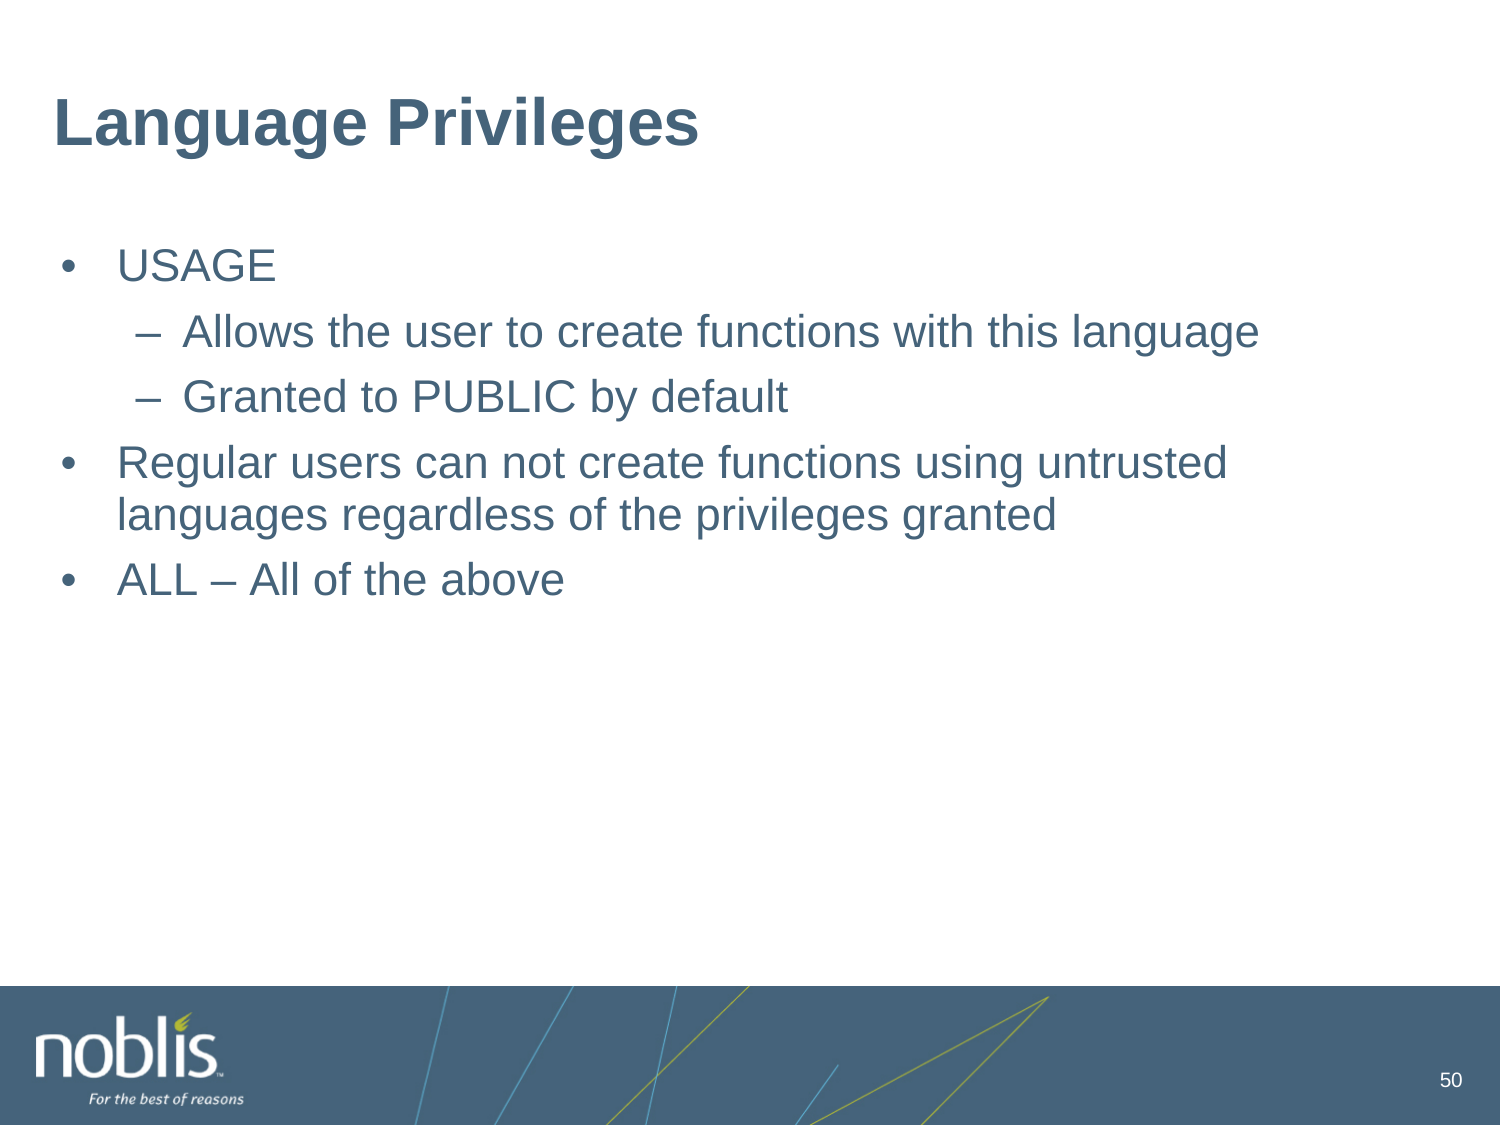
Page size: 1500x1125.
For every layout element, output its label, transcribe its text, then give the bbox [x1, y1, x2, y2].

title Language Privileges [53, 38, 1438, 211]
picture [0, 986, 1500, 1125]
list USAGE Allows the user to create functions with this language Granted to PUBLIC by default Regular users can not create functions using untrusted languages regardless of the privileges granted ALL – All of the above [60, 239, 1437, 968]
